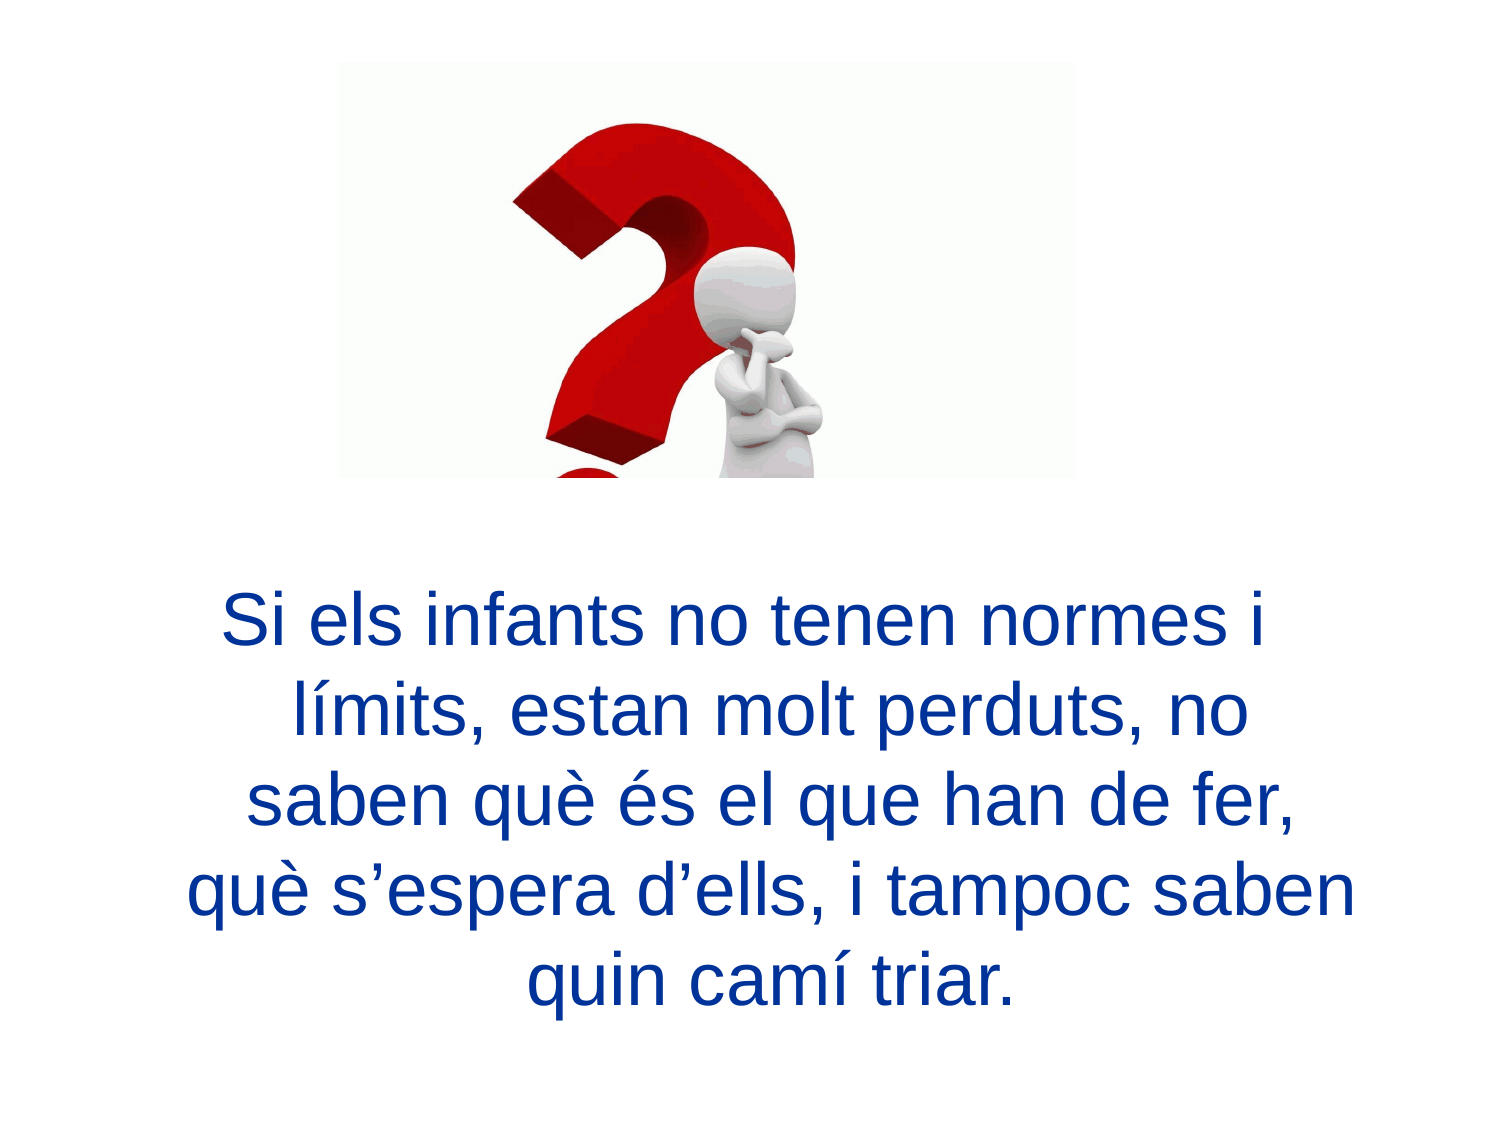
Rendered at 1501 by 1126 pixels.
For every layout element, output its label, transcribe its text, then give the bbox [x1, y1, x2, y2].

list Si els infants no tenen normes i límits, estan molt perduts, no saben què és el que han de fer, què s’espera d’ells, i tampoc saben quin camí triar. [112, 562, 1376, 1051]
picture [337, 62, 1076, 478]
